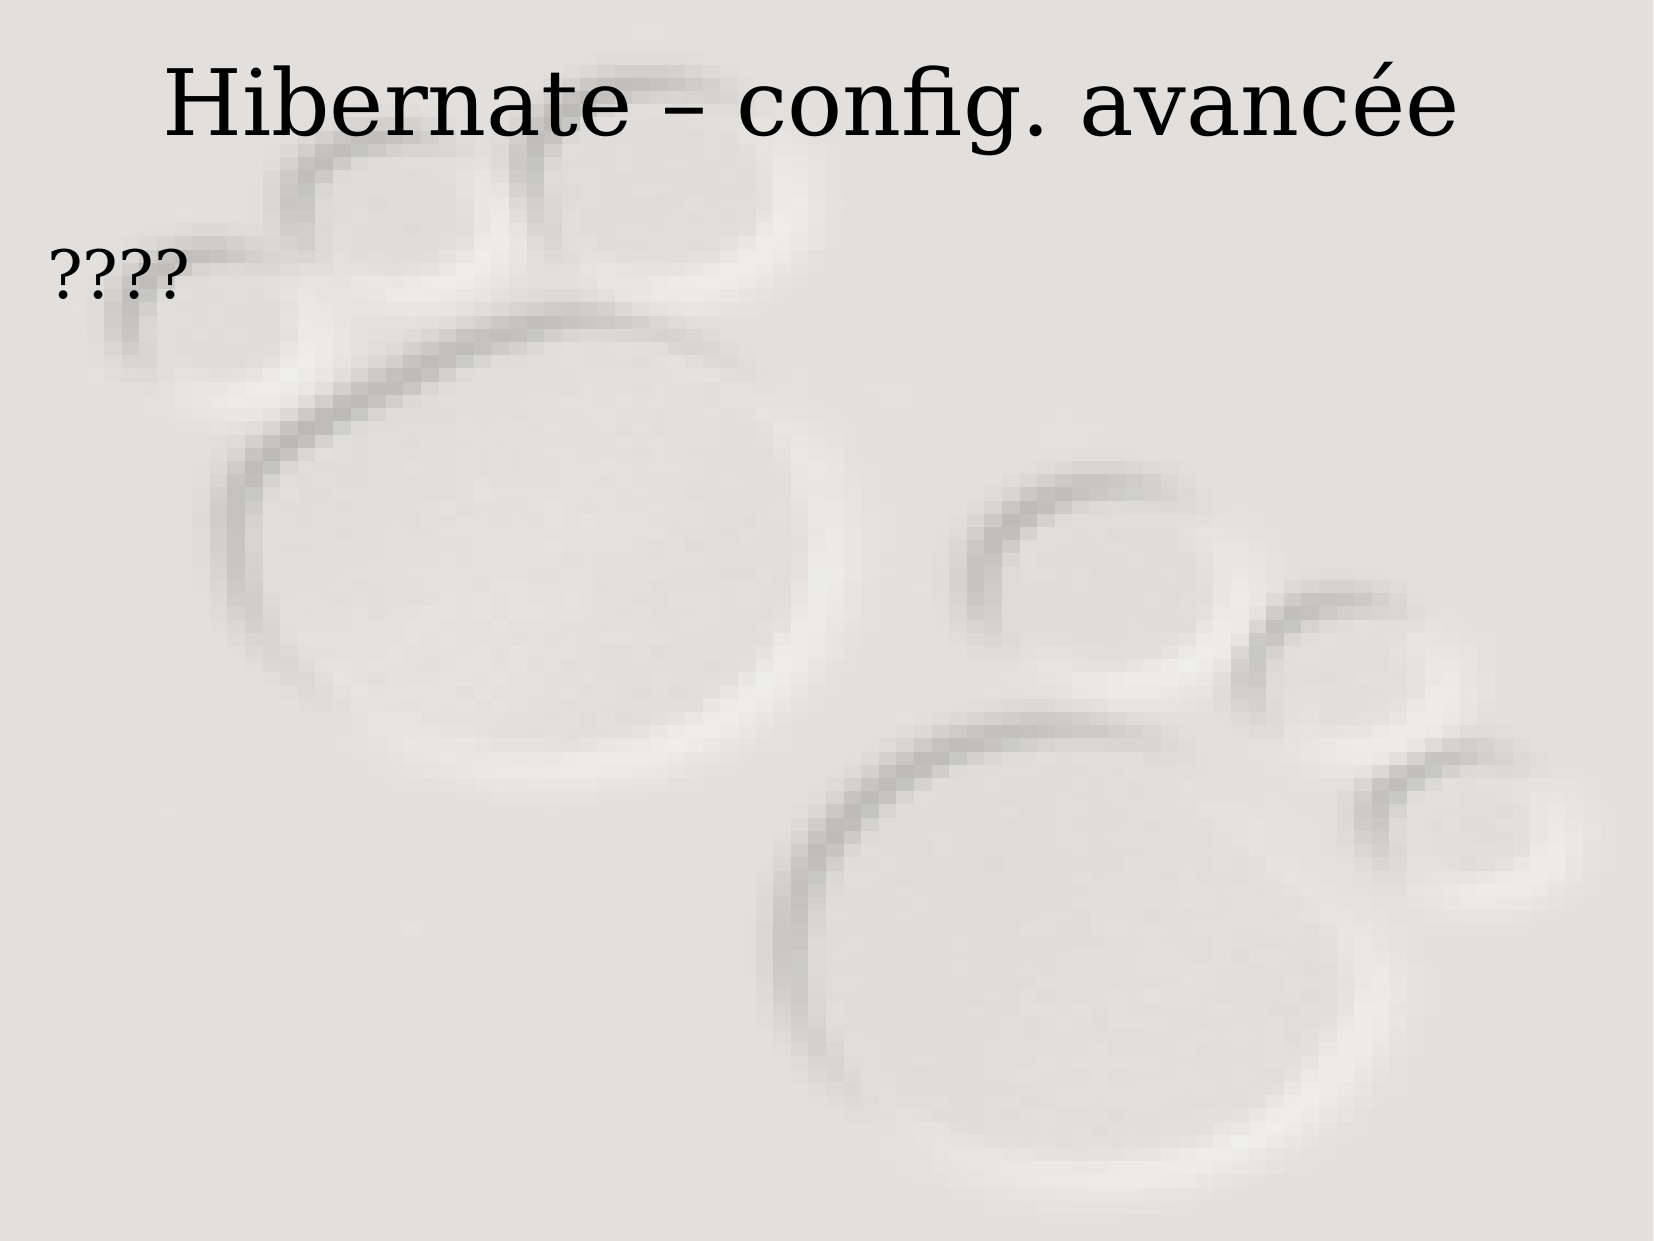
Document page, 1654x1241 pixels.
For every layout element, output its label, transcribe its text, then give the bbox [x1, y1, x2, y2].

title Hibernate – config. avancée [29, 0, 1595, 208]
list ???? [29, 236, 1595, 1152]
picture [0, 0, 1654, 1241]
